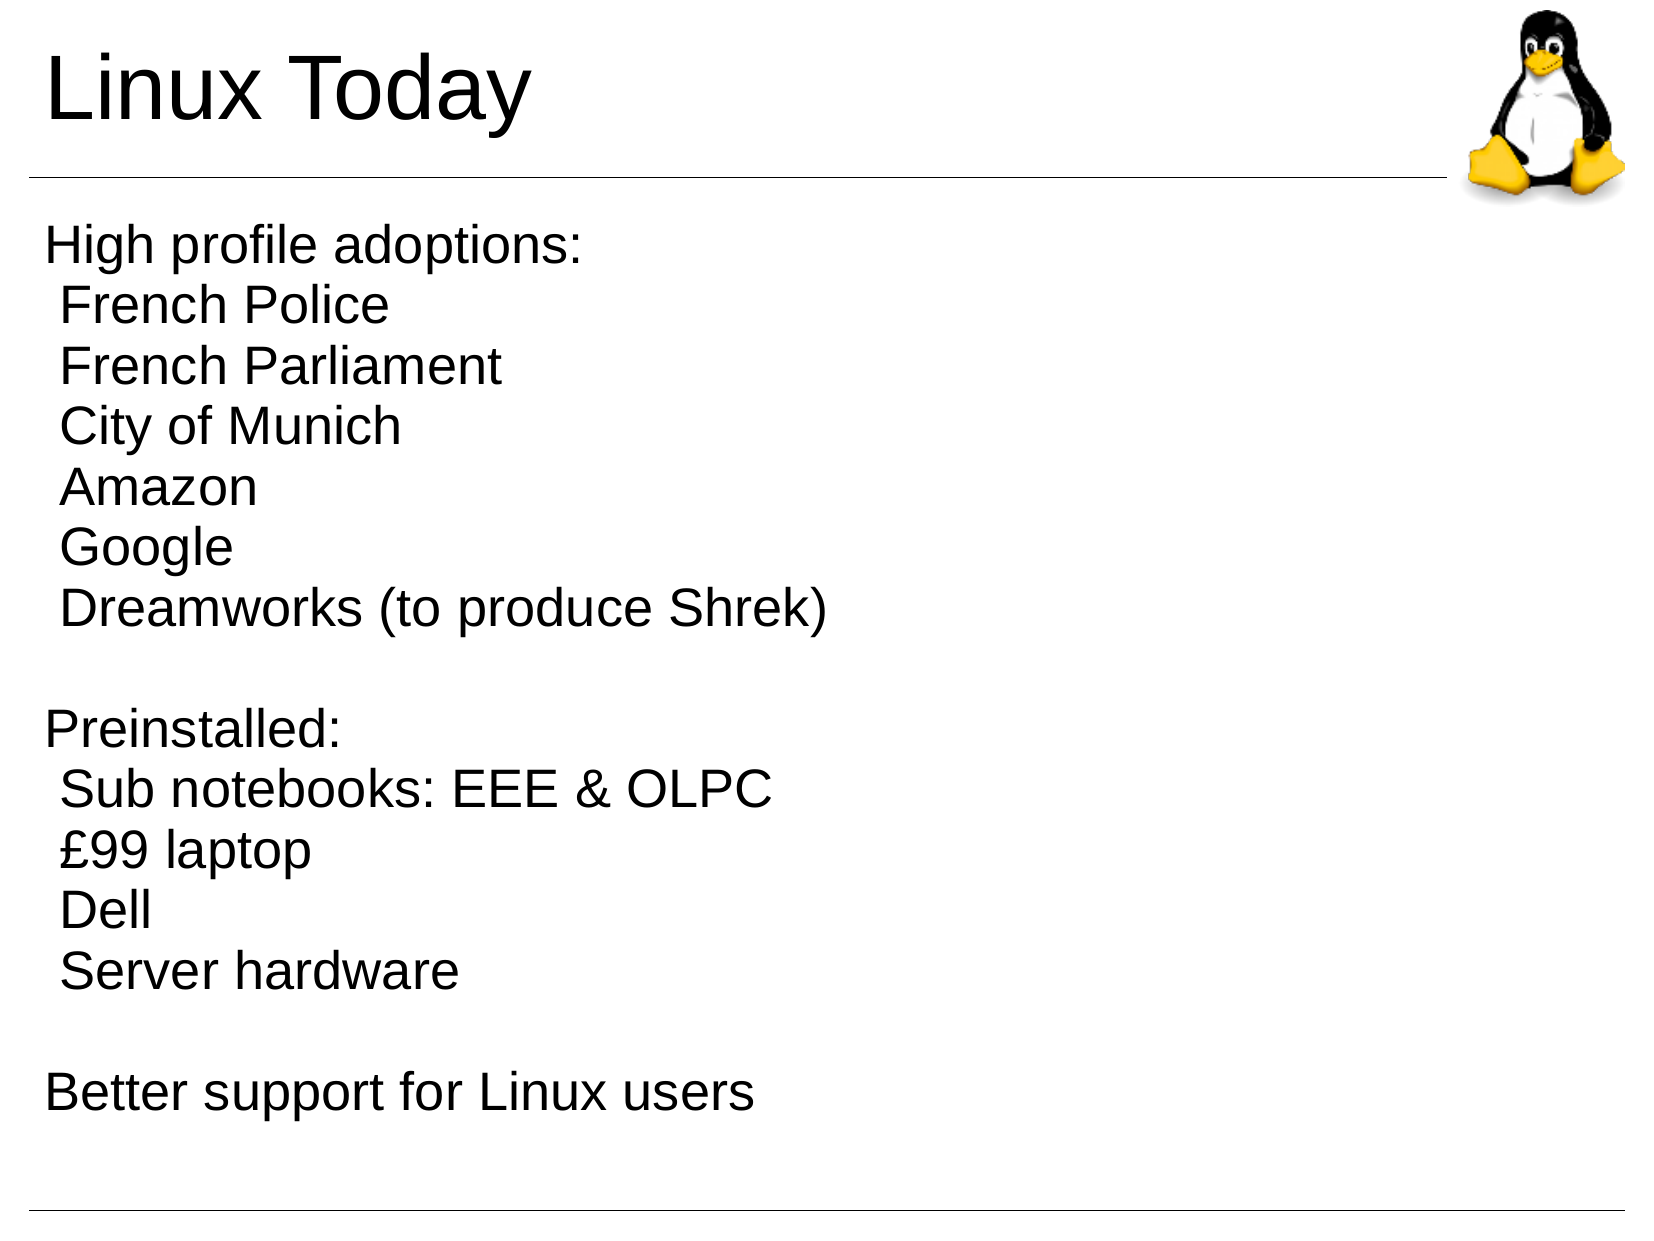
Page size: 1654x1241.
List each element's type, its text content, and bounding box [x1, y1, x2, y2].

text_box Linux Today [29, 29, 857, 147]
picture [1457, 10, 1625, 207]
text_box High profile adoptions: French Police French Parliament City of Munich Amazon Google Dreamworks (to produce Shrek) Preinstalled: Sub notebooks: EEE & OLPC £99 laptop Dell Server hardware Better support for Linux users [29, 206, 1595, 1172]
